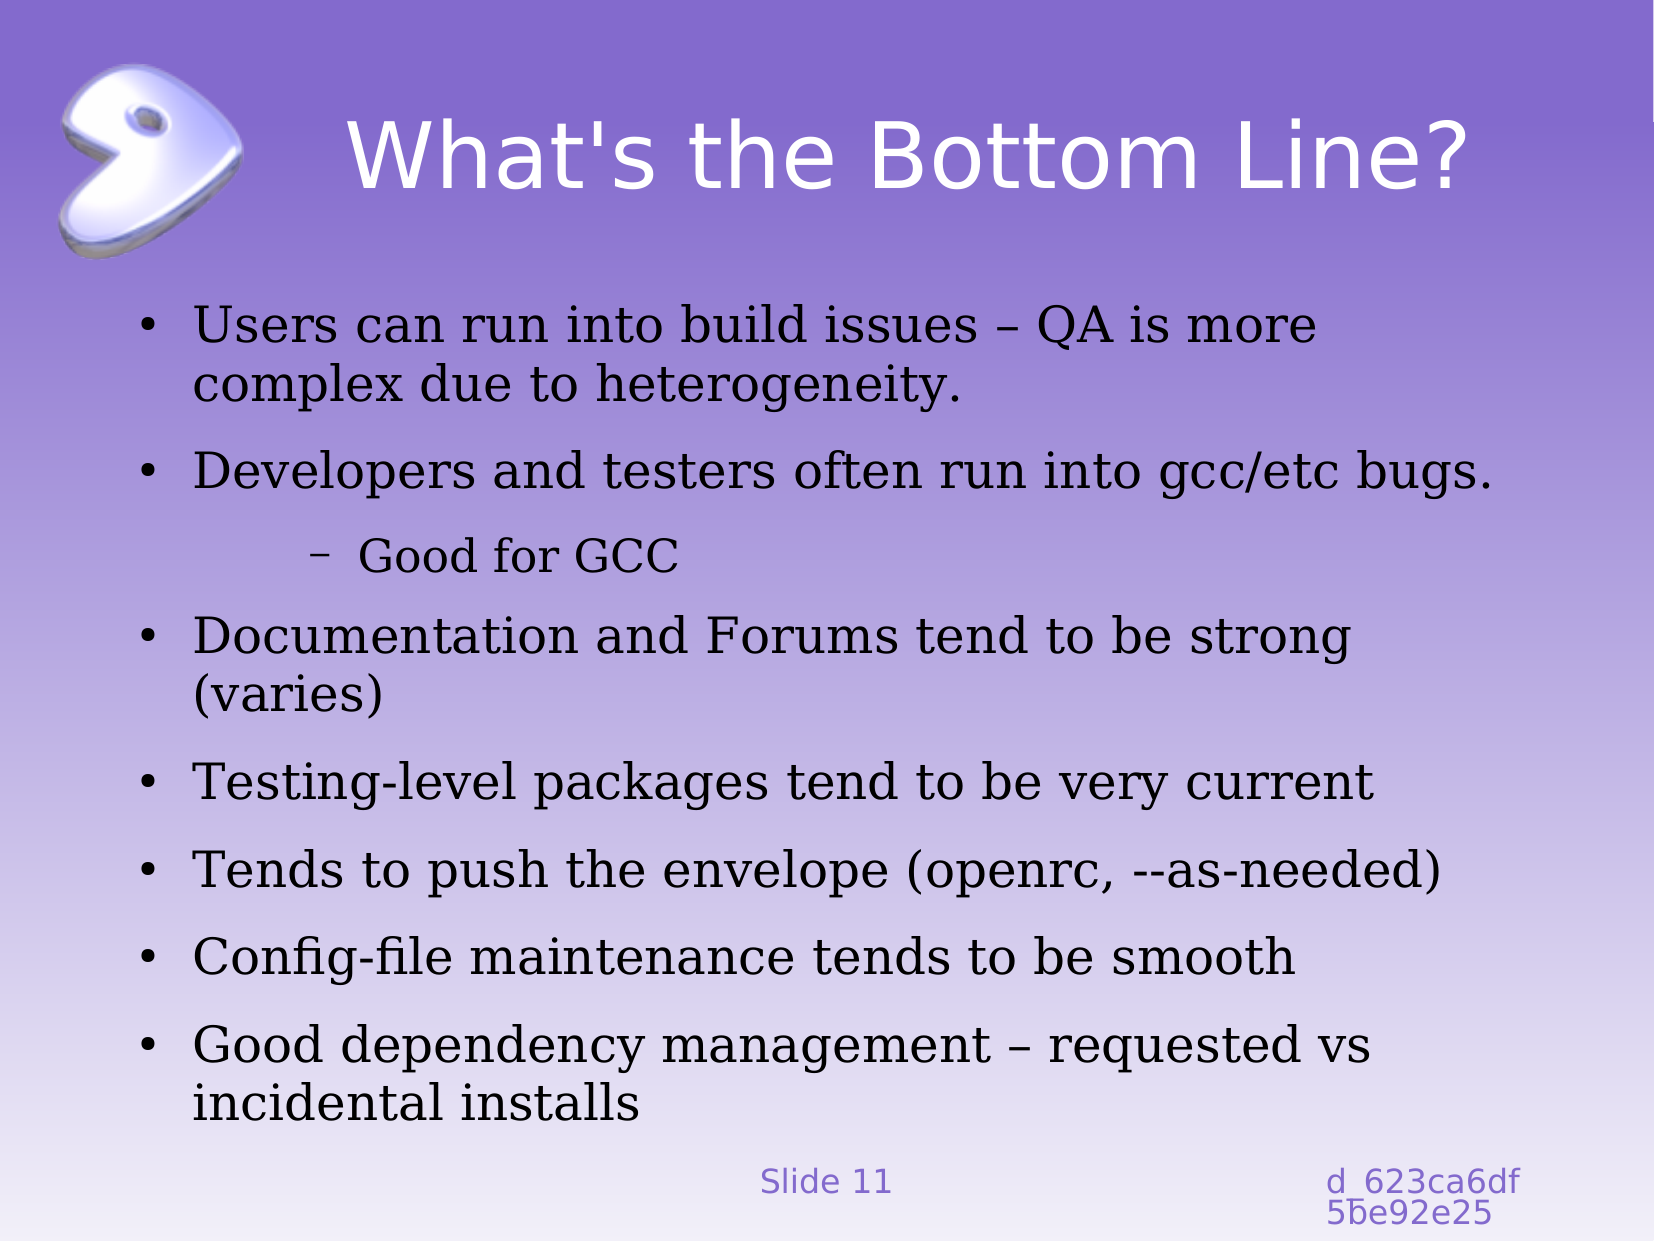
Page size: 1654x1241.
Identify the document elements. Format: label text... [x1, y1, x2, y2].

picture [49, 61, 248, 266]
list Users can run into build issues – QA is more complex due to heterogeneity. Developers and testers often run into gcc/etc bugs. Good for GCC Documentation and Forums tend to be strong (varies) Testing-level packages tend to be very current Tends to push the envelope (openrc, --as-needed) Config-file maintenance tends to be smooth Good dependency management – requested vs incidental installs [121, 296, 1534, 1133]
title What's the Bottom Line? [288, 44, 1531, 268]
